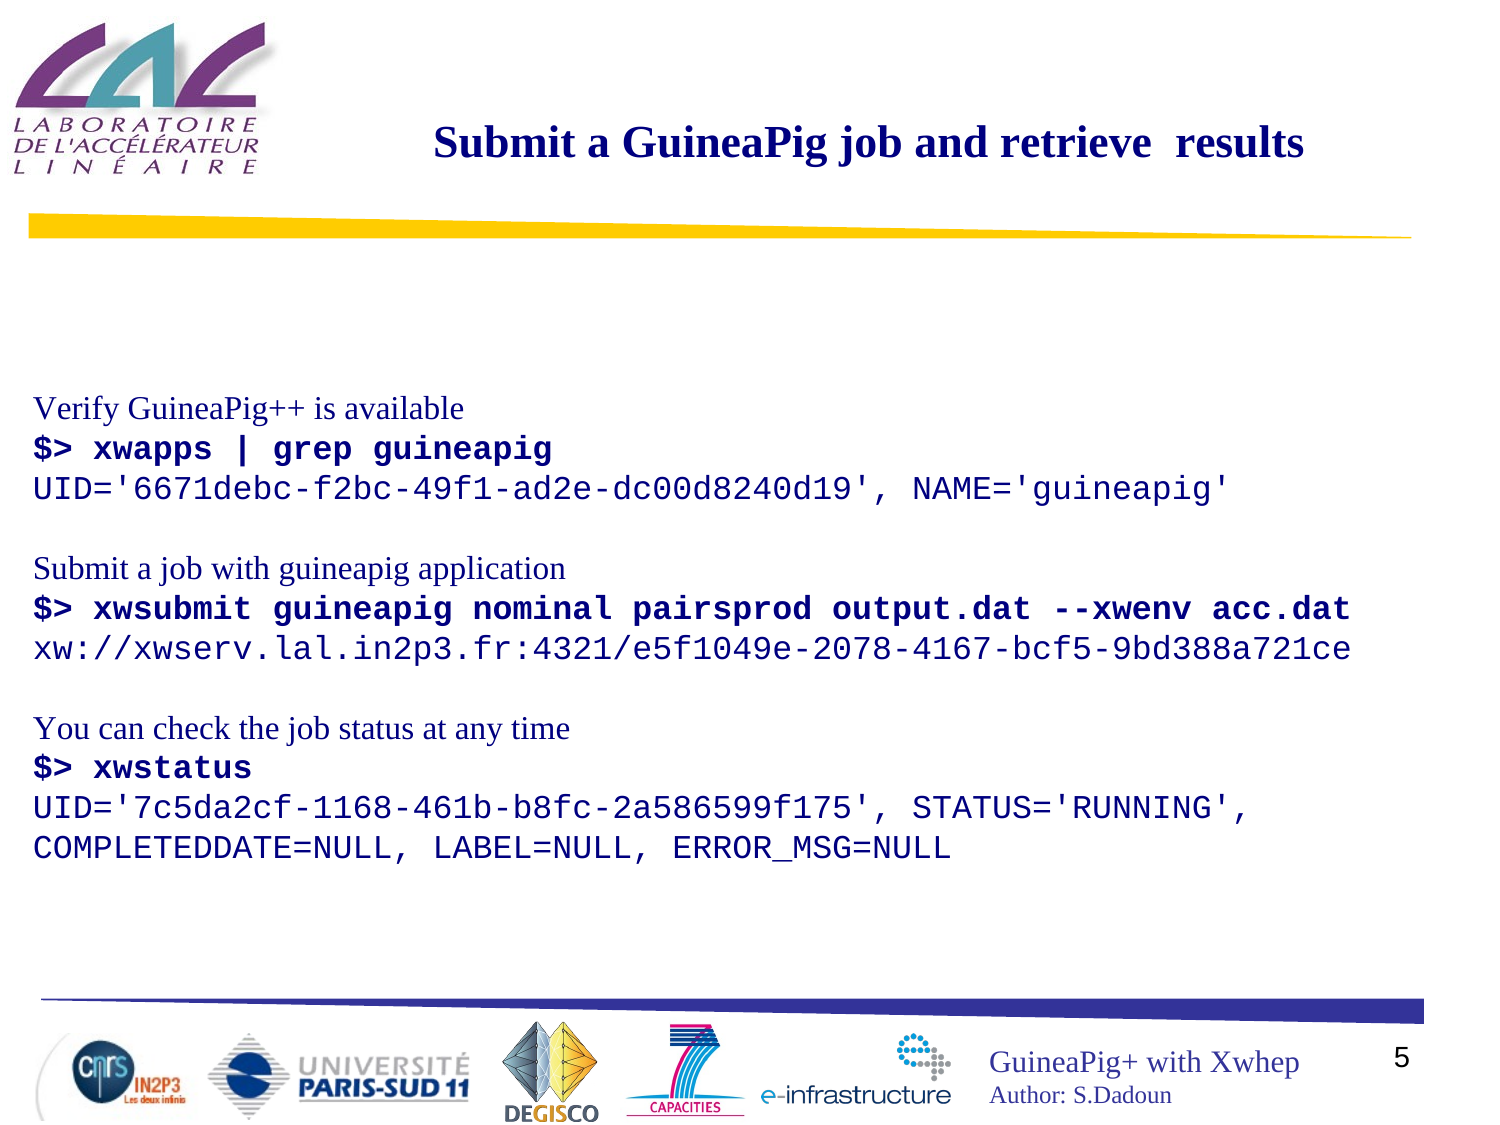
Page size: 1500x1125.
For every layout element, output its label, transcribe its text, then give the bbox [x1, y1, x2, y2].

picture [902, 1038, 925, 1049]
picture [25, 1033, 475, 1121]
title Submit a GuineaPig job and retrieve results [259, 56, 1479, 221]
subtitle Verify GuineaPig++ is available $> xwapps | grep guineapig UID='6671debc-f2bc-49f1-ad2e-dc00d8240d19', NAME='guineapig' Submit a job with guineapig application $> xwsubmit guineapig nominal pairsprod output.dat --xwenv acc.dat xw://xwserv.lal.in2p3.fr:4321/e5f1049e-2078-4167-bcf5-9bd388a721ce You can check the job status at any time $> xwstatus UID='7c5da2cf-1168-461b-b8fc-2a586599f175', STATUS='RUNNING', COMPLETEDDATE=NULL, LABEL=NULL, ERROR_MSG=NULL [32, 248, 1418, 1004]
picture [761, 1033, 951, 1104]
picture [620, 1017, 750, 1124]
picture [490, 1018, 609, 1122]
picture [7, 16, 283, 178]
